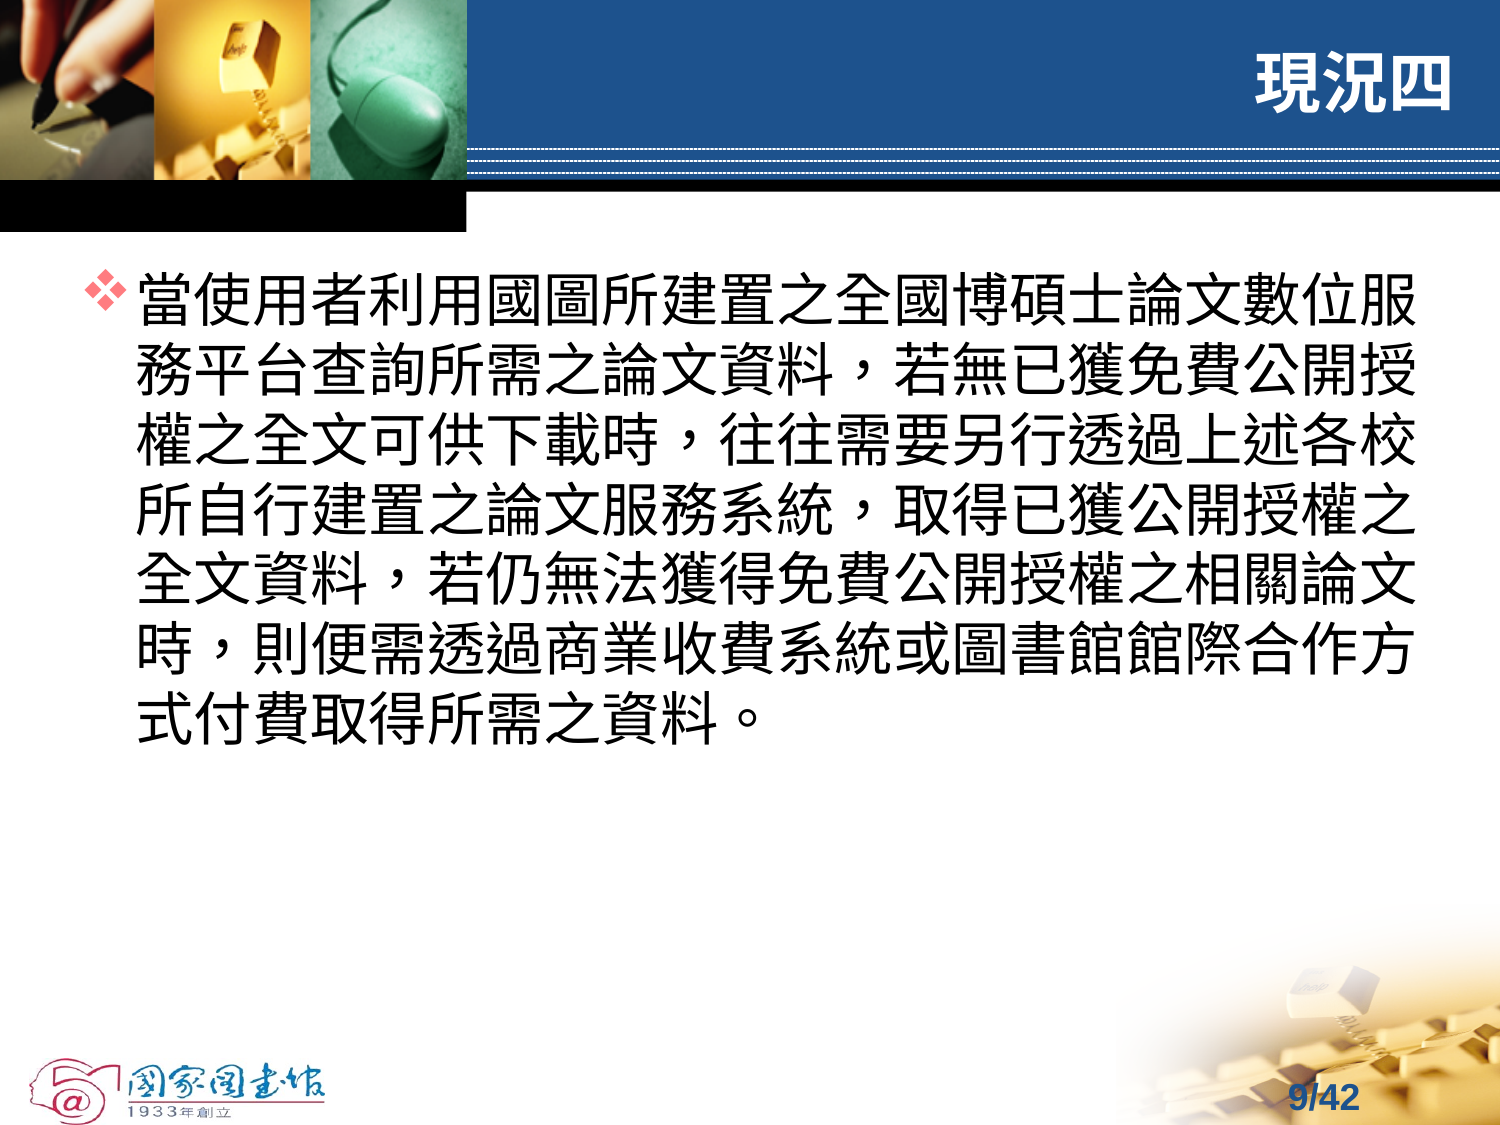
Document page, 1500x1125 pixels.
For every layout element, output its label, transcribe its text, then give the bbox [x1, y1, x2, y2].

title 現況四 [469, 24, 1470, 138]
picture [29, 1058, 325, 1125]
list 當使用者利用國圖所建置之全國博碩士論文數位服務平台查詢所需之論文資料，若無已獲免費公開授權之全文可供下載時，往往需要另行透過上述各校所自行建置之論文服務系統，取得已獲公開授權之全文資料，若仍無法獲得免費公開授權之相關論文時，則便需透過商業收費系統或圖書館館際合作方式付費取得所需之資料。 [64, 255, 1440, 823]
